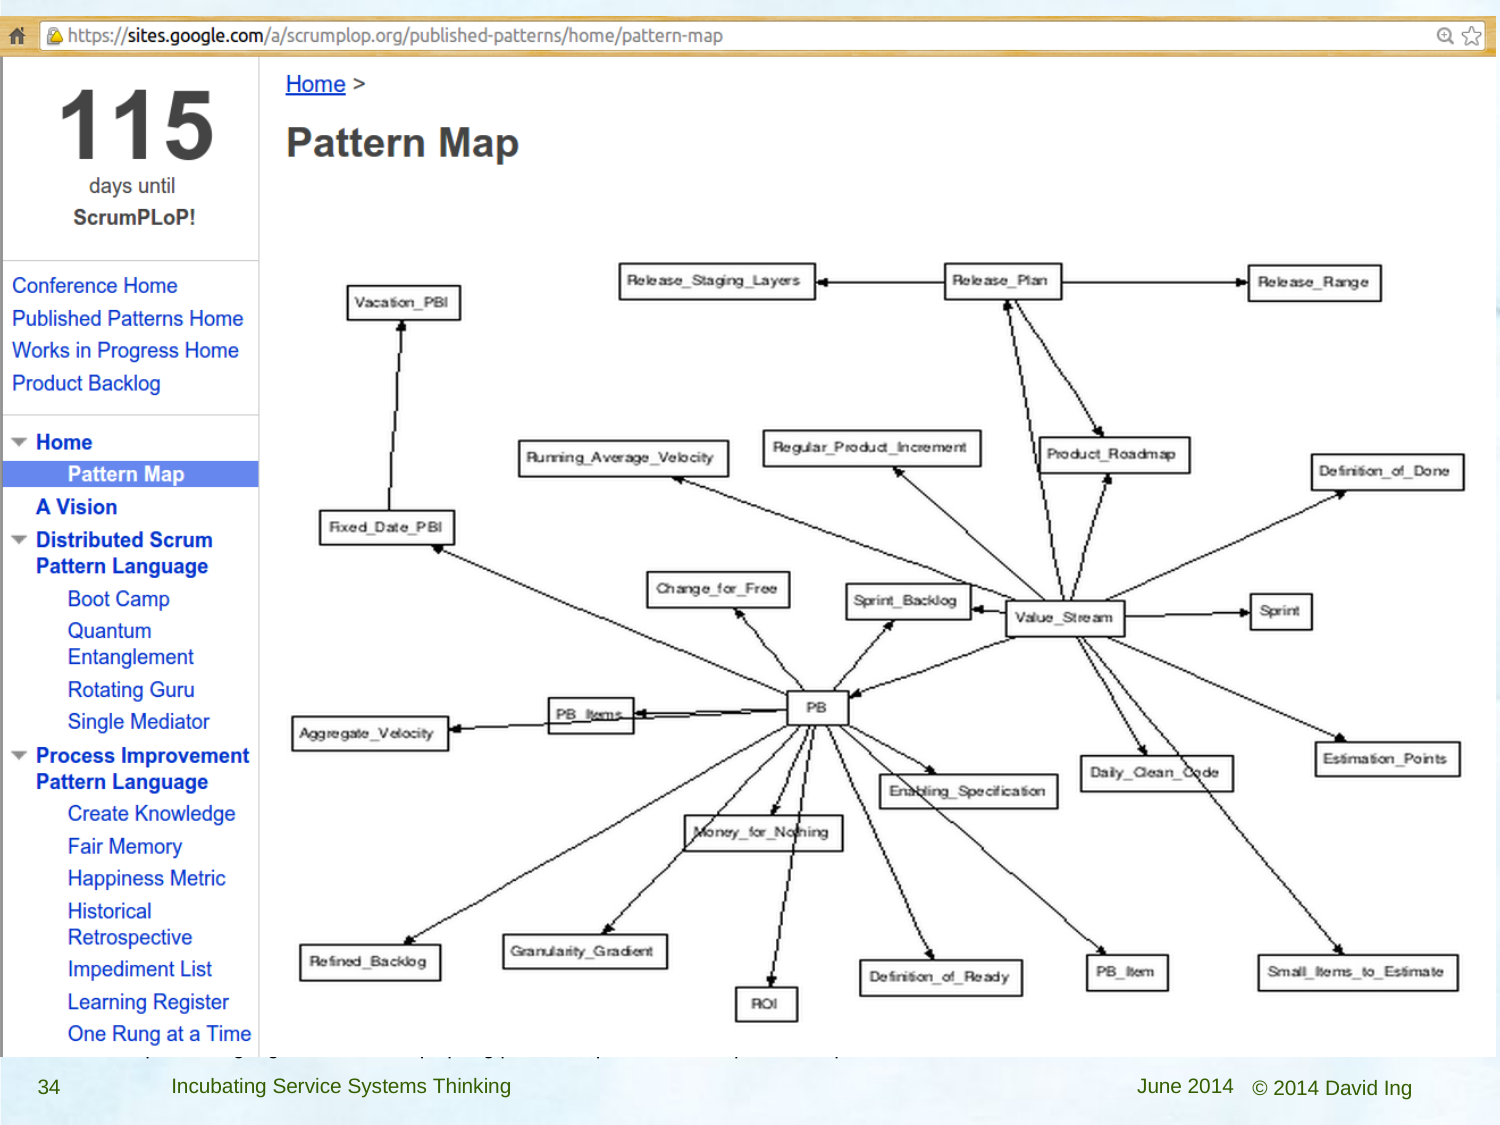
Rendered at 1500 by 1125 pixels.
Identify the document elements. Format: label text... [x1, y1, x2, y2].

picture [0, 0, 1500, 1125]
text_box Source: https://sites.google.com/a/scrumplop.org/published-patterns/home/pattern-map [30, 1058, 1426, 1088]
